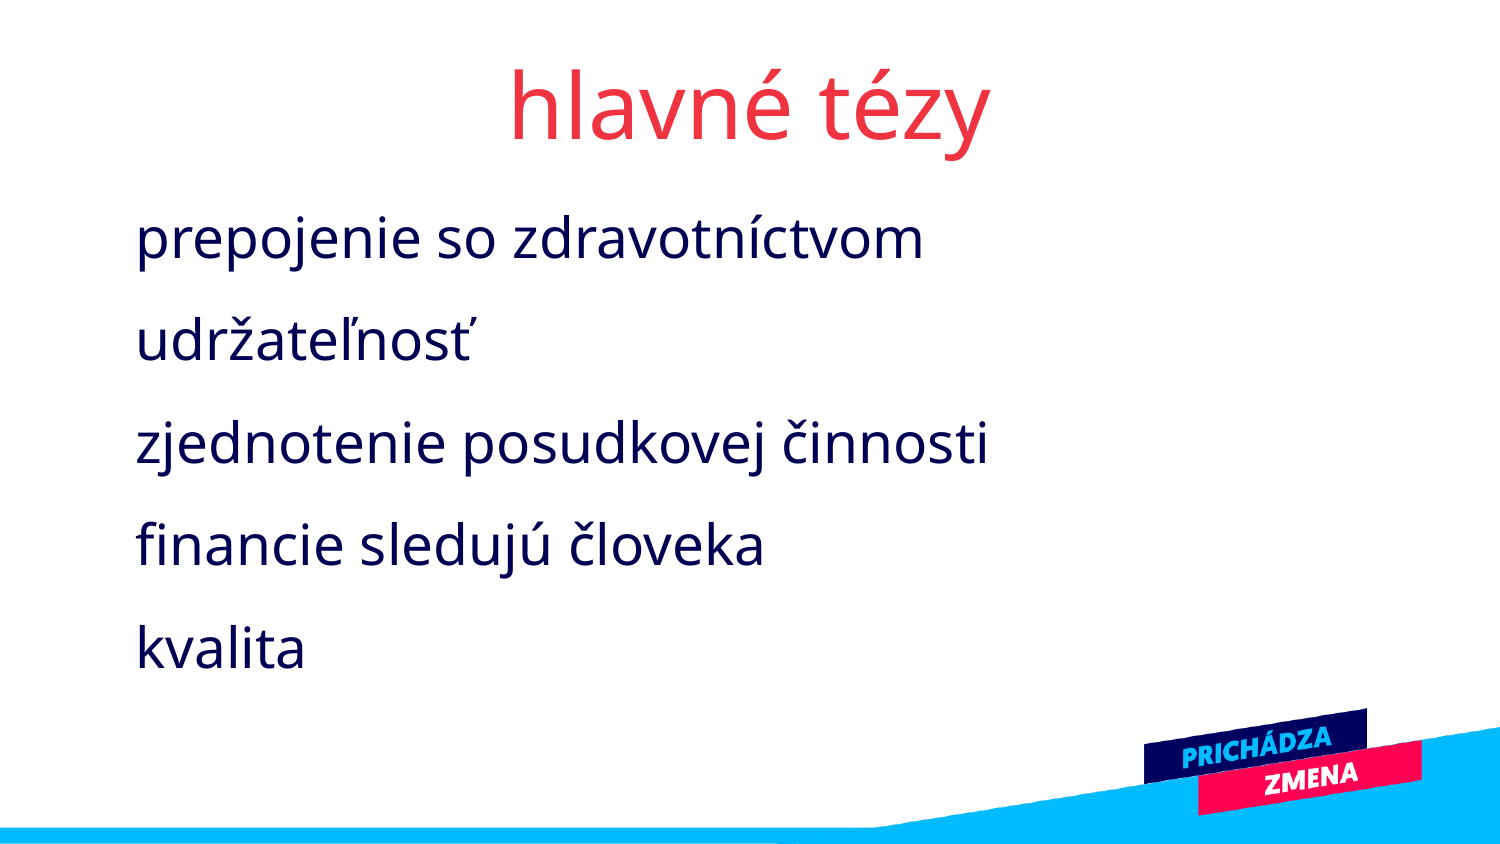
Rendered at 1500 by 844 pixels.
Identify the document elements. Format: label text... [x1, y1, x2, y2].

list prepojenie so zdravotníctvom udržateľnosť zjednotenie posudkovej činnosti financie sledujú človeka kvalita [75, 197, 1425, 687]
picture [765, 708, 1500, 827]
title hlavné tézy [75, 33, 1425, 175]
